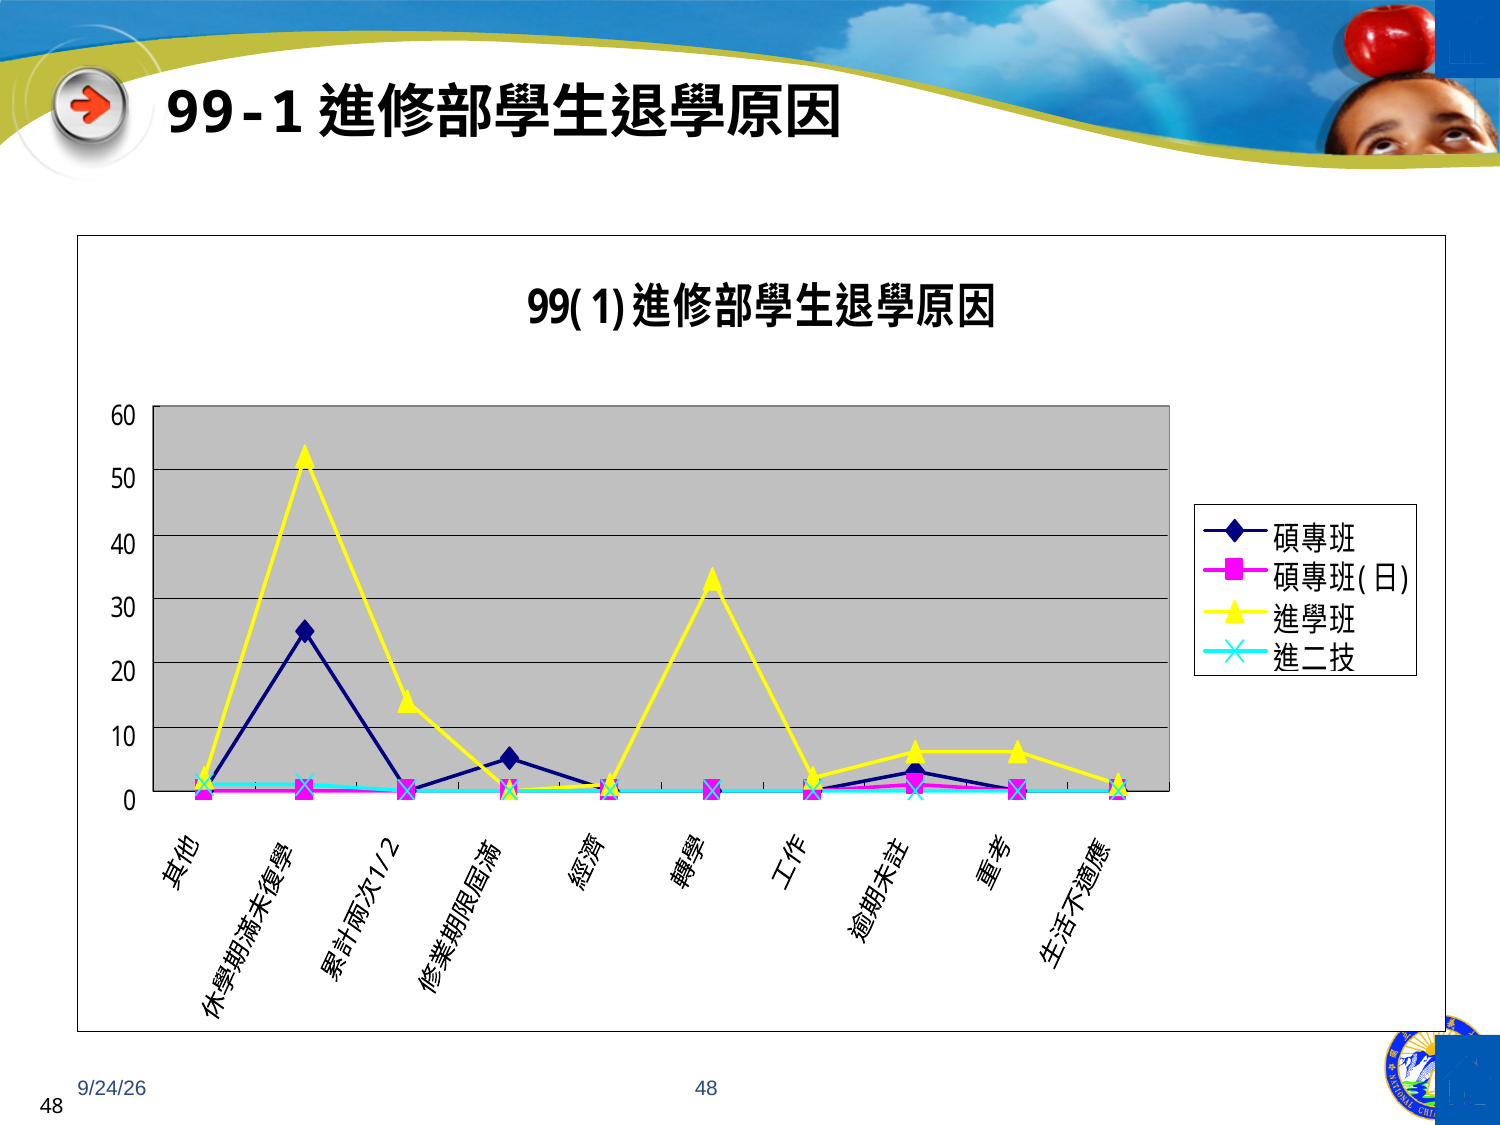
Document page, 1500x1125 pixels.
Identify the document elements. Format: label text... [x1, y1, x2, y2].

text_box [24, 1067, 376, 1125]
text_box [637, 1067, 775, 1111]
chart [64, 220, 1459, 1047]
text_box [1435, 1034, 1500, 1125]
title 99-1進修部學生退學原因 [150, 62, 975, 155]
text_box [1435, 0, 1500, 79]
